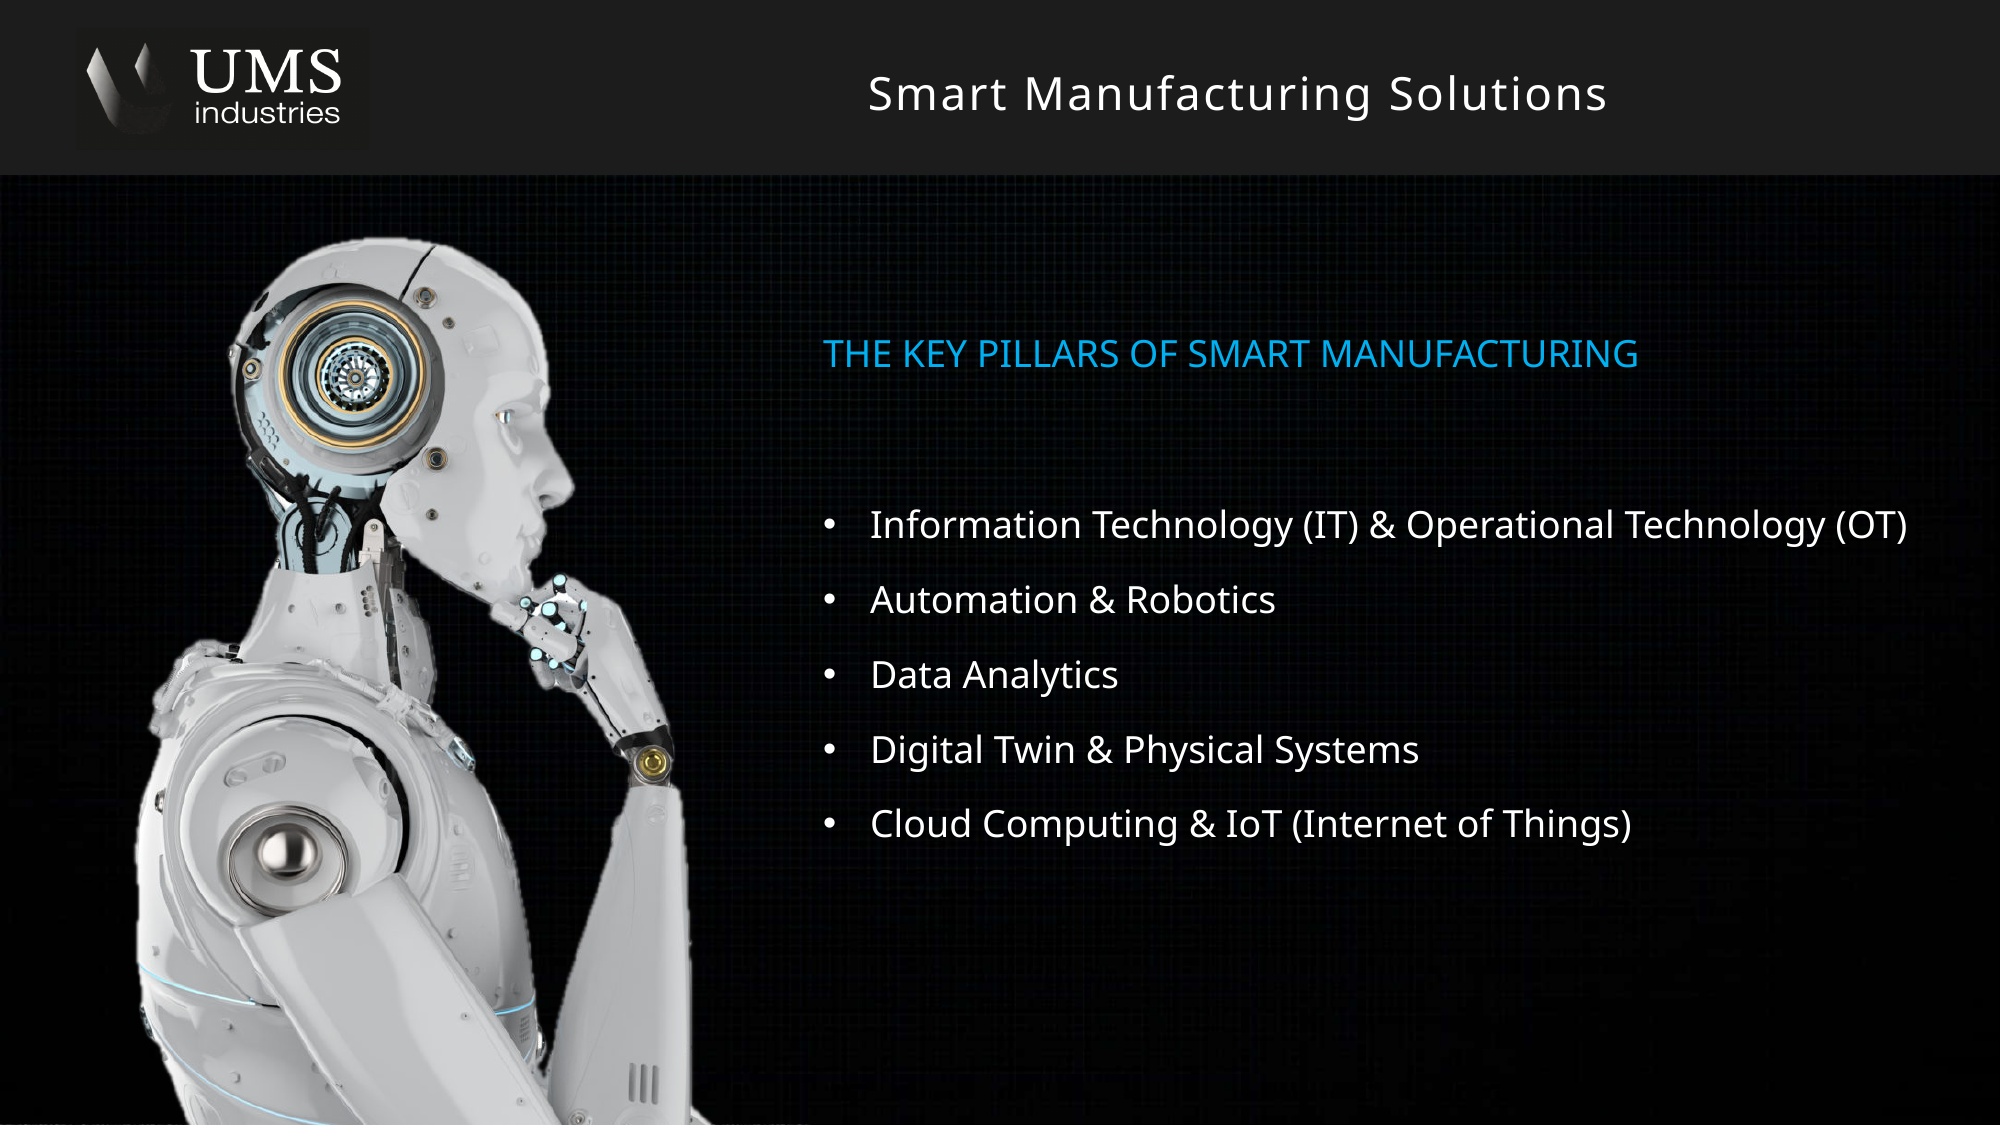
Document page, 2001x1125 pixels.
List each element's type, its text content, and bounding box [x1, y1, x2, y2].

text_box [0, 0, 2000, 1125]
picture [0, 175, 1999, 1125]
subtitle Information Technology (IT) & Operational Technology (OT) Automation & Robotics Data Analytics Digital Twin & Physical Systems Cloud Computing & IoT (Internet of Things) [912, 484, 1924, 939]
picture [76, 27, 369, 150]
text_box THE KEY PILLARS OF SMART MANUFACTURING [808, 322, 1964, 384]
text_box Smart Manufacturing Solutions [852, 57, 1924, 128]
